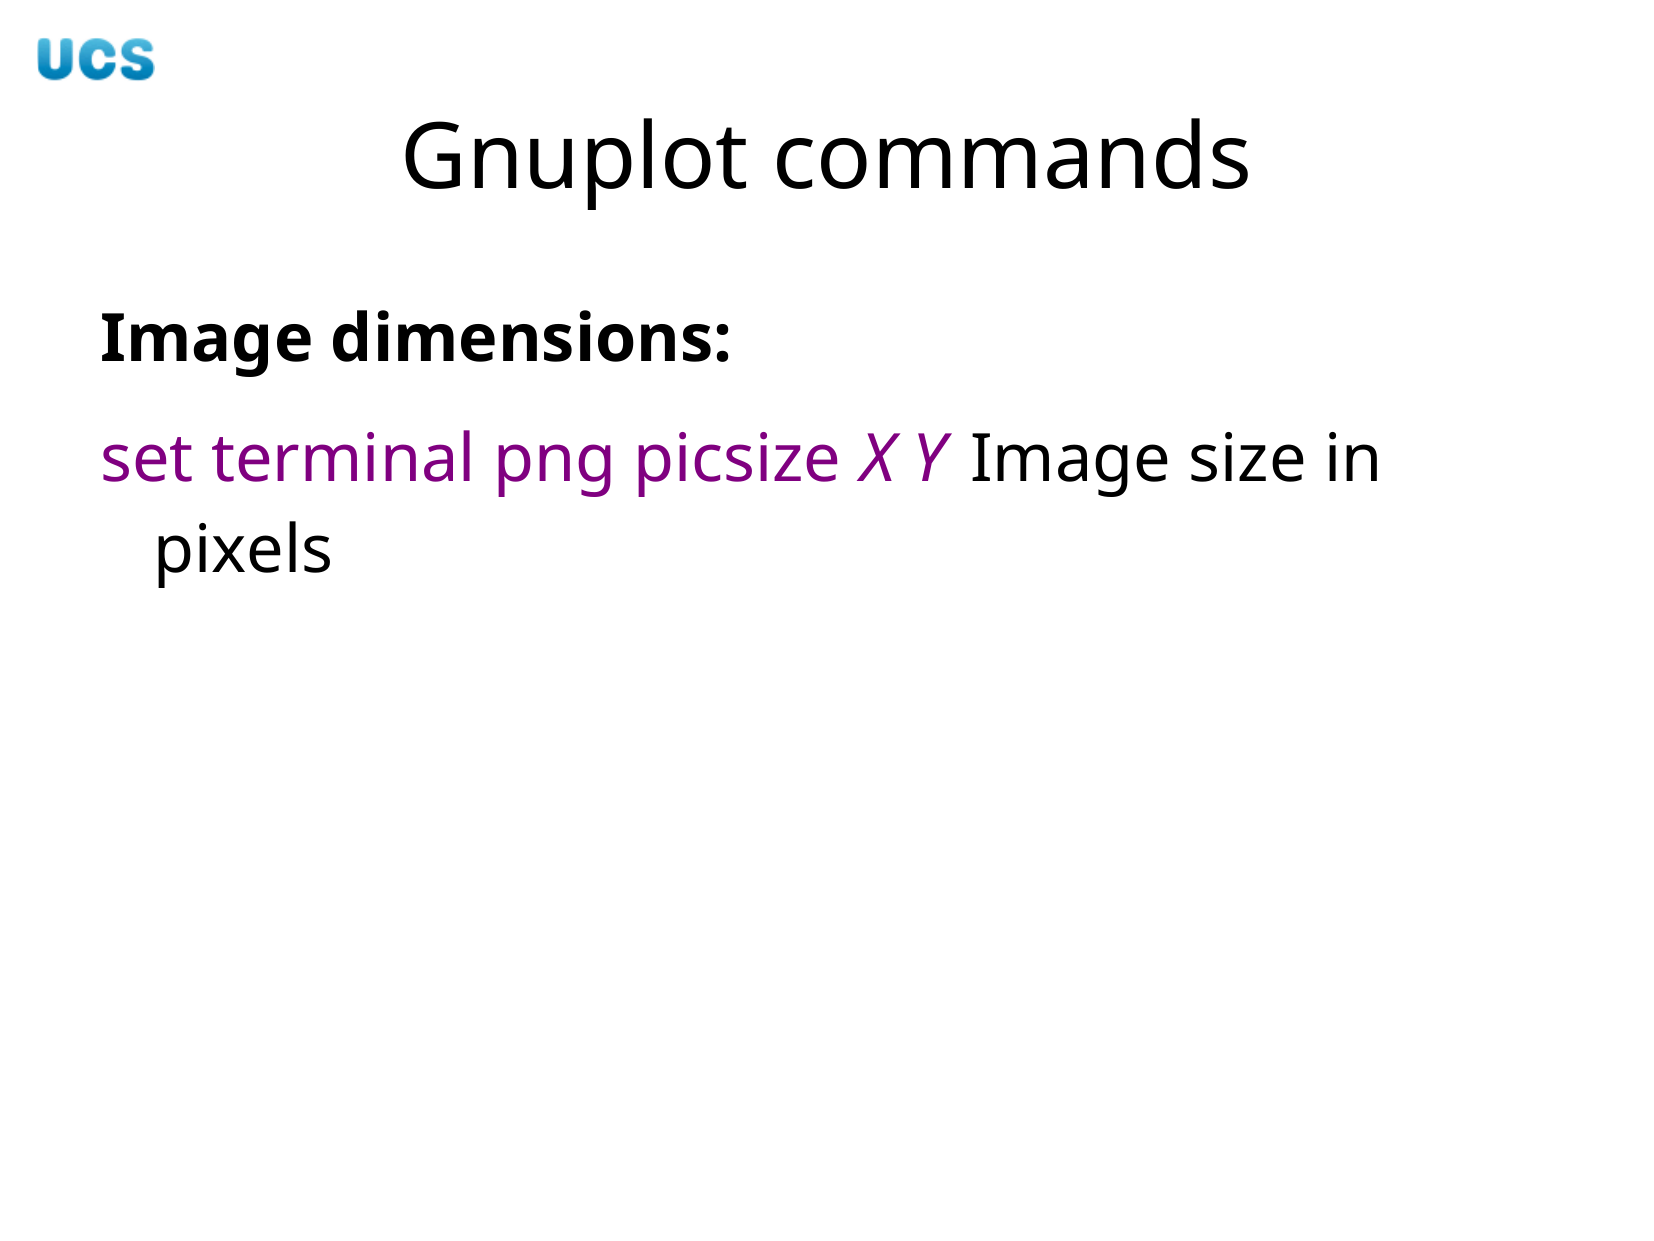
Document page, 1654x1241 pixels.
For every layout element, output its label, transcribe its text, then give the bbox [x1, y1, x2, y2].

title Gnuplot commands [82, 49, 1571, 257]
list Image dimensions: set terminal png picsize X Y Image size in pixels [82, 290, 1571, 1109]
picture [37, 37, 155, 82]
